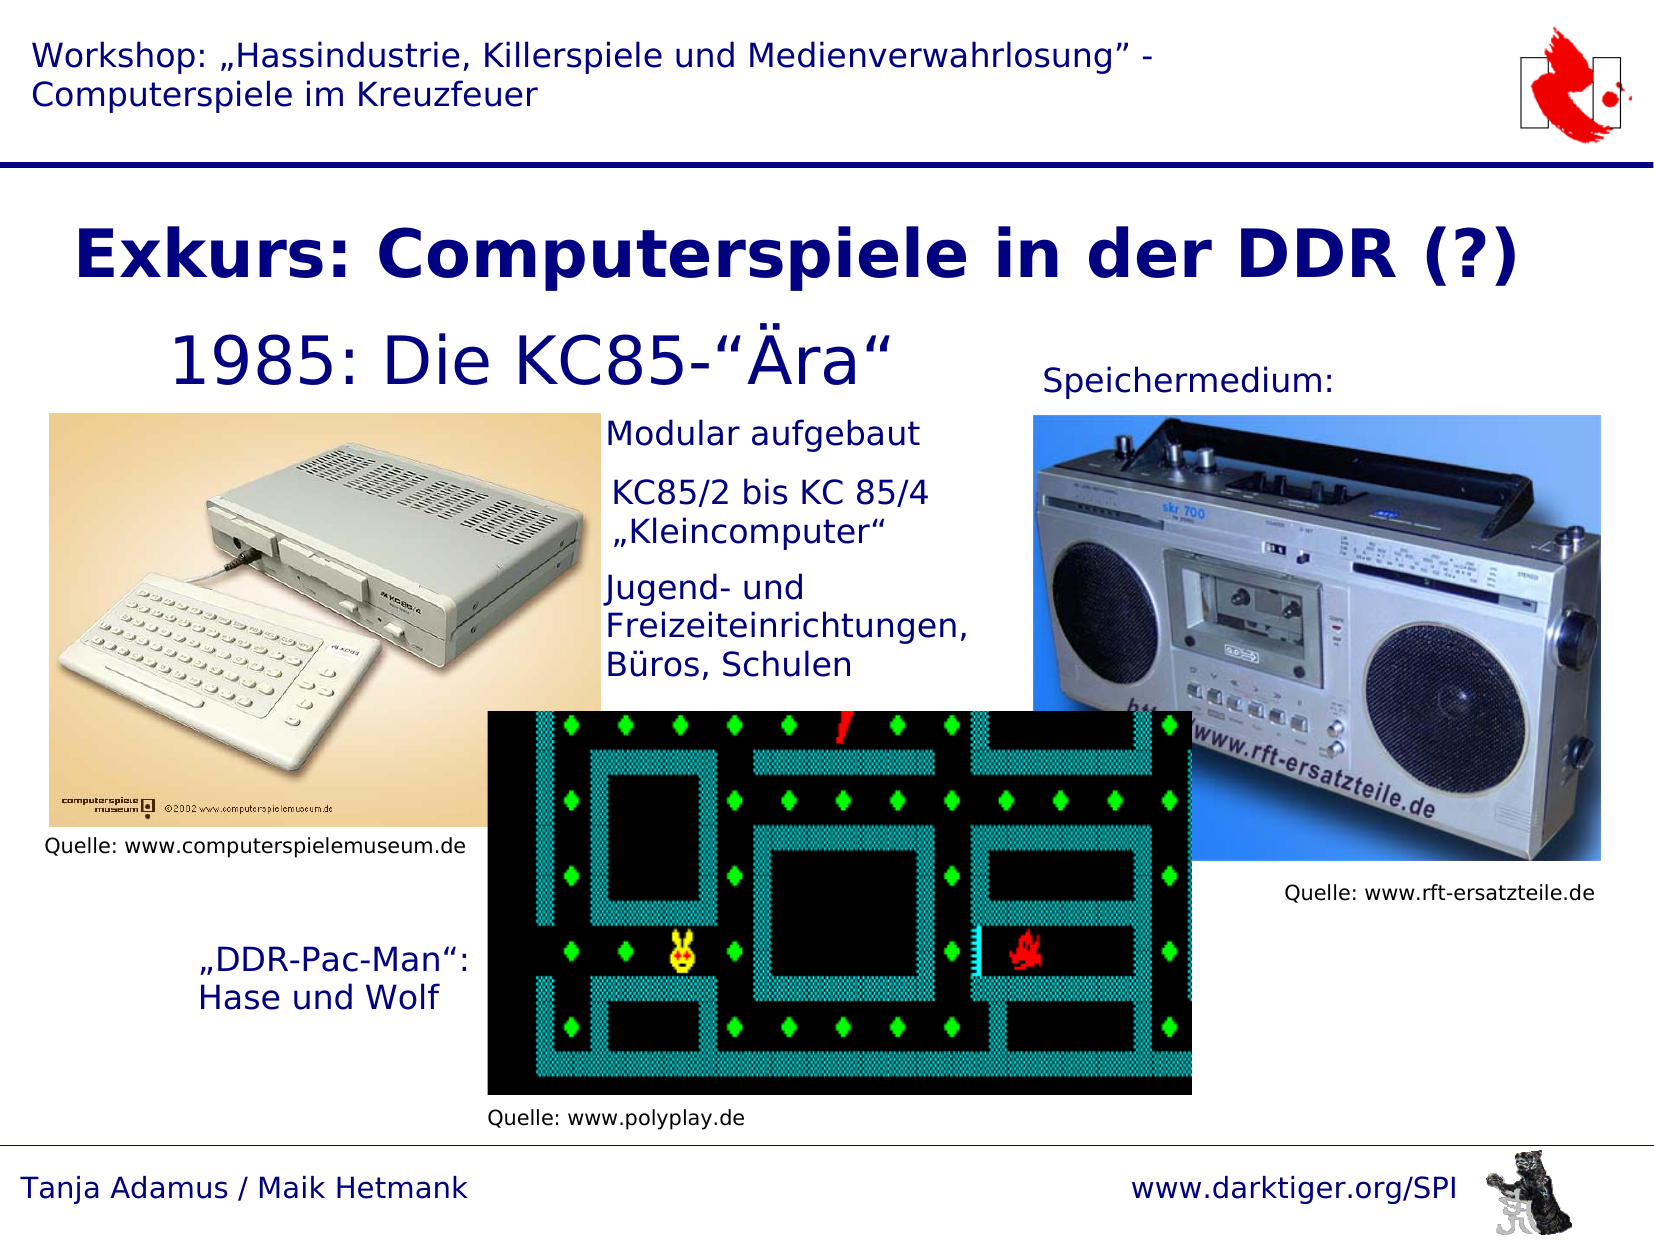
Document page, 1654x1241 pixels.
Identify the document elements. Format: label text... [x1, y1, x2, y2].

text_box Quelle: www.computerspielemuseum.de [29, 826, 482, 866]
text_box Modular aufgebaut [590, 407, 975, 461]
text_box 1985: Die KC85-“Ära“ [153, 314, 1483, 408]
picture [1486, 1150, 1572, 1235]
text_box Workshop: „Hassindustrie, Killerspiele und Medienverwahrlosung” - Computerspiele im Kreuzfeuer [16, 29, 1418, 178]
text_box „DDR-Pac-Man“: Hase und Wolf [183, 932, 487, 1025]
text_box Exkurs: Computerspiele in der DDR (?) [59, 208, 1565, 302]
picture [49, 413, 1601, 1095]
text_box Jugend- und Freizeiteinrichtungen, Büros, Schulen [590, 561, 1004, 692]
text_box Speichermedium: [1027, 354, 1412, 408]
text_box Quelle: www.rft-ersatzteile.de [1269, 874, 1611, 914]
picture [1503, 16, 1632, 148]
text_box KC85/2 bis KC 85/4 „Kleincomputer“ [601, 466, 975, 559]
text_box Quelle: www.polyplay.de [472, 1098, 761, 1138]
